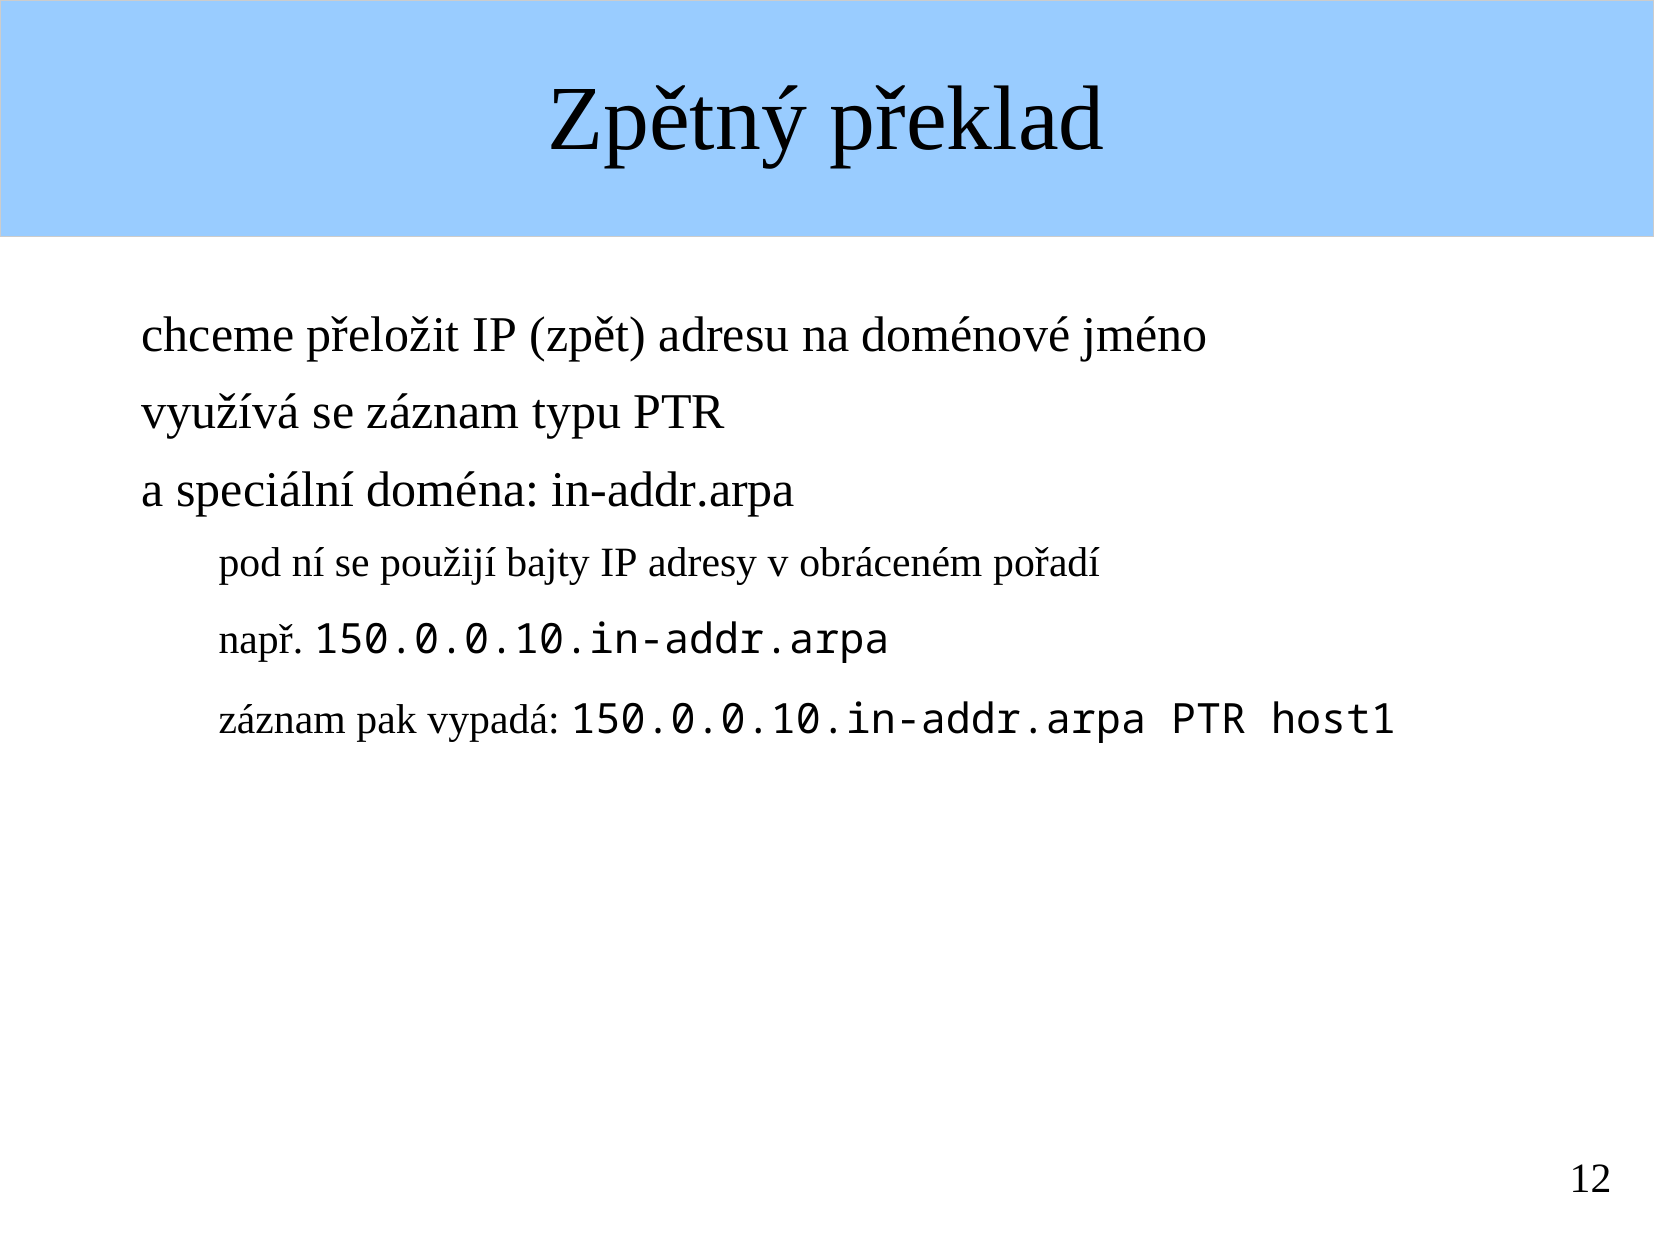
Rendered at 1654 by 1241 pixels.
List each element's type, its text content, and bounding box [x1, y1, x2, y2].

title Zpětný překlad [0, 0, 1654, 237]
list chceme přeložit IP (zpět) adresu na doménové jméno využívá se záznam typu PTR a speciální doména: in-addr.arpa pod ní se použijí bajty IP adresy v obráceném pořadí např. 150.0.0.10.in-addr.arpa záznam pak vypadá: 150.0.0.10.in-addr.arpa PTR host1 [124, 307, 1537, 1138]
